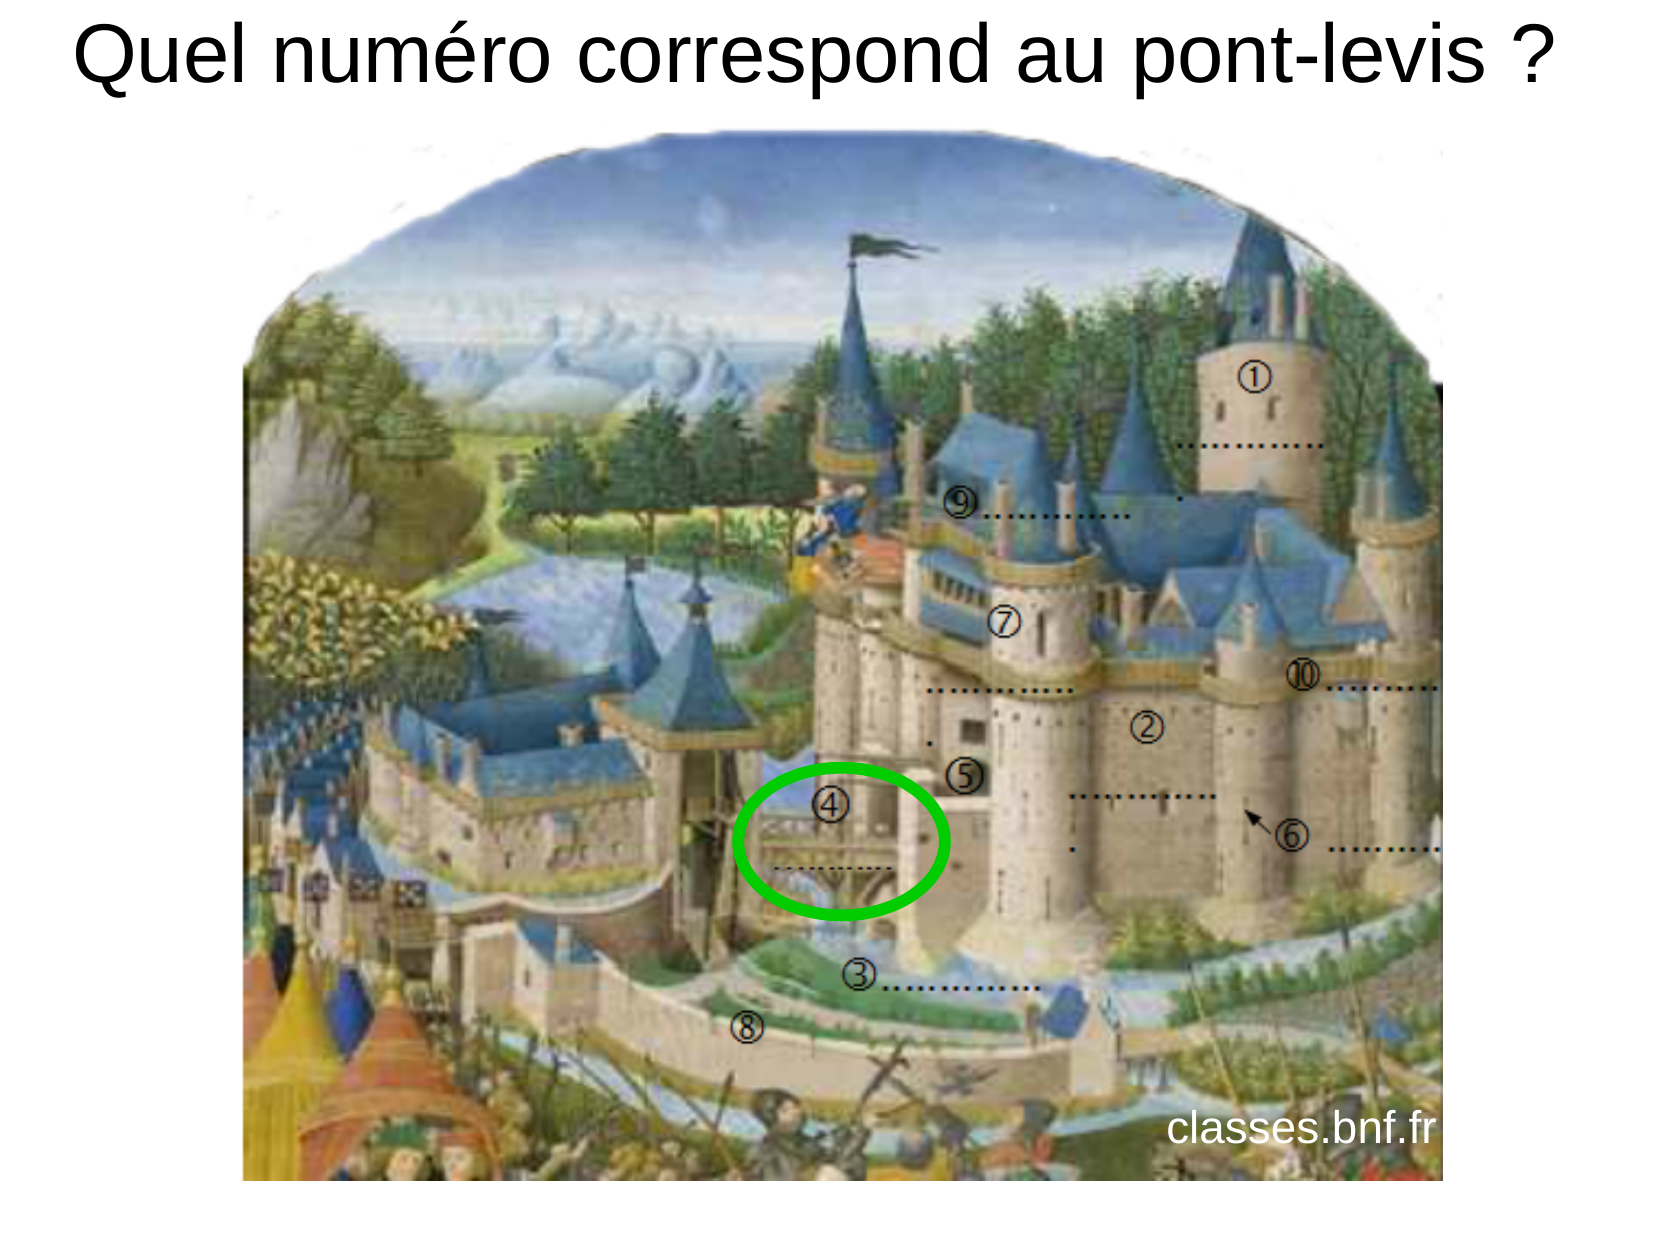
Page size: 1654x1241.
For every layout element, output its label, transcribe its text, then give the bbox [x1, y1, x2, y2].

text_box classes.bnf.fr [1151, 1094, 1477, 1161]
picture [237, 107, 1443, 1182]
text_box Quel numéro correspond au pont-levis ? [29, 0, 1625, 231]
